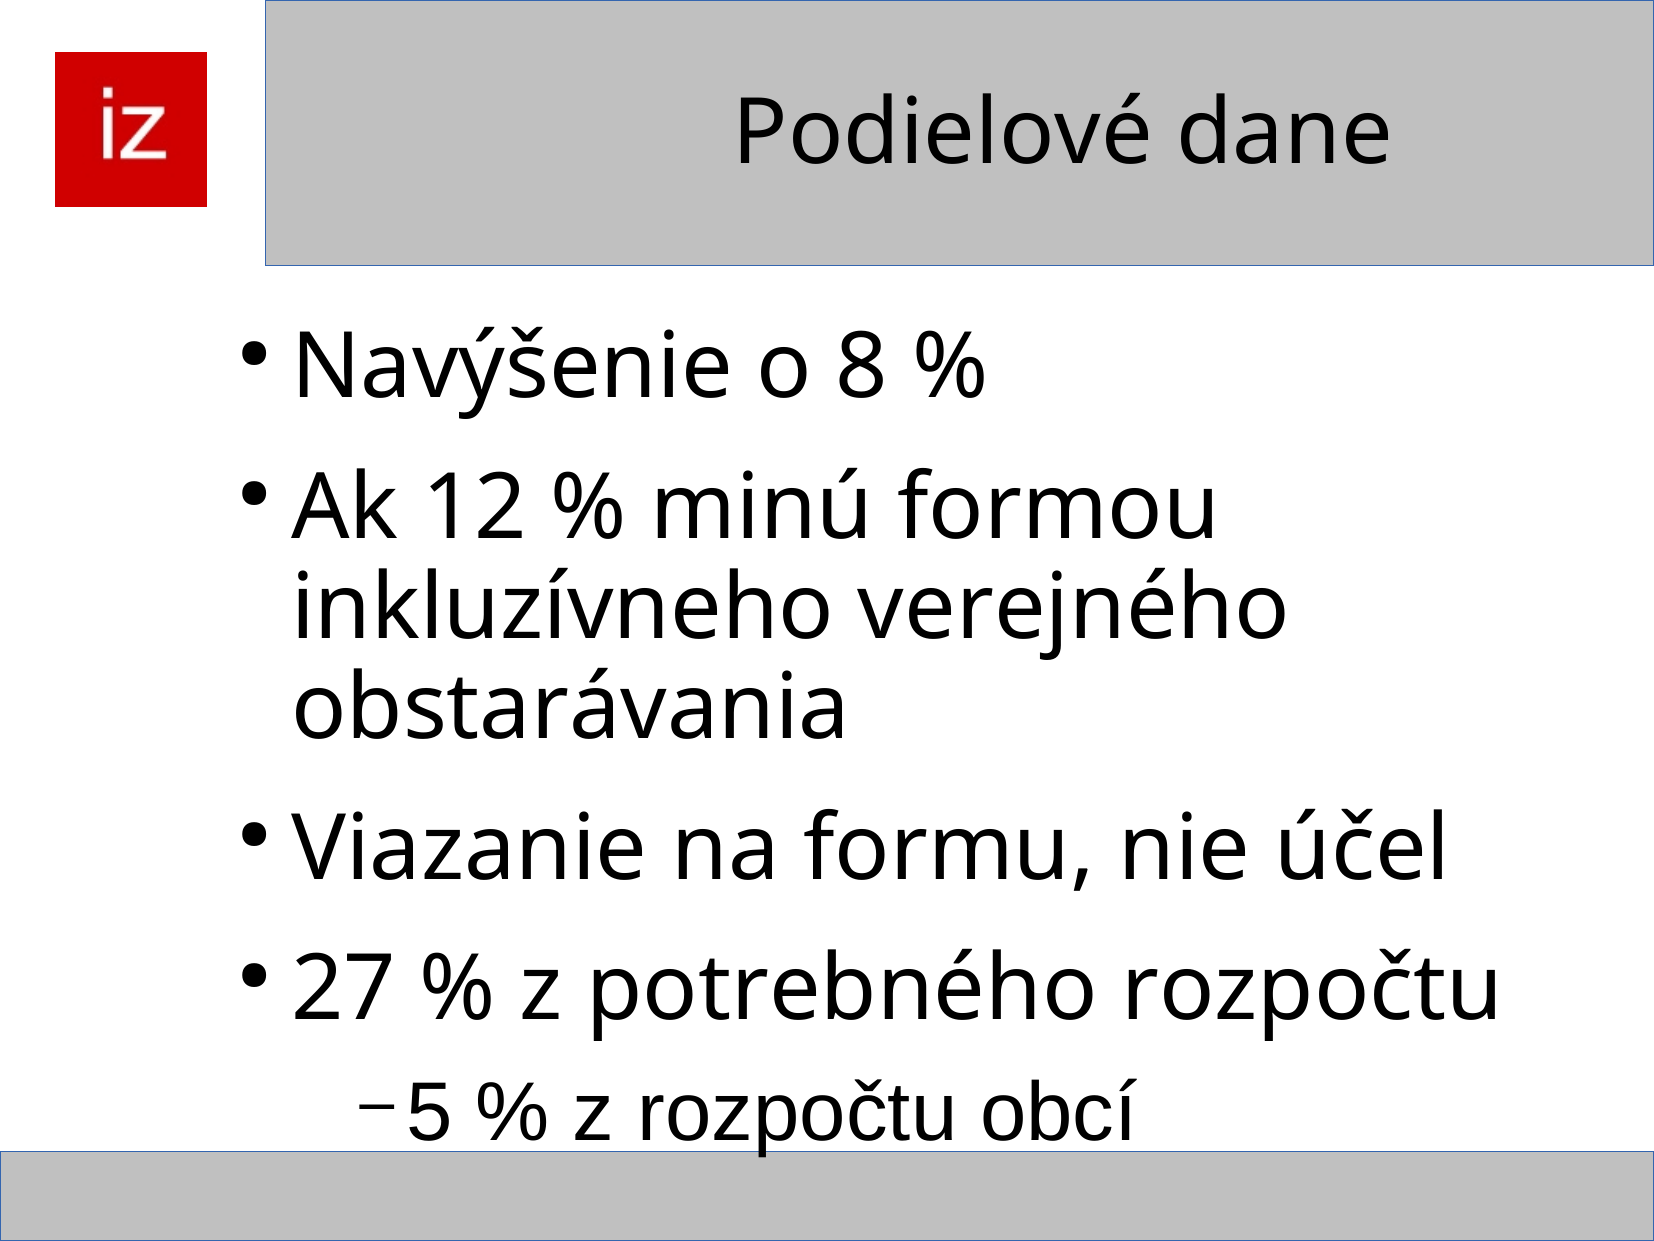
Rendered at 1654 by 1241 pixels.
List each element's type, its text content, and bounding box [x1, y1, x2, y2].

list Navýšenie o 8 % Ak 12 % minú formou inkluzívneho verejného obstarávania Viazanie na formu, nie účel 27 % z potrebného rozpočtu 5 % z rozpočtu obcí [124, 317, 1536, 1106]
picture [55, 52, 207, 207]
title Podielové dane [561, 29, 1565, 237]
